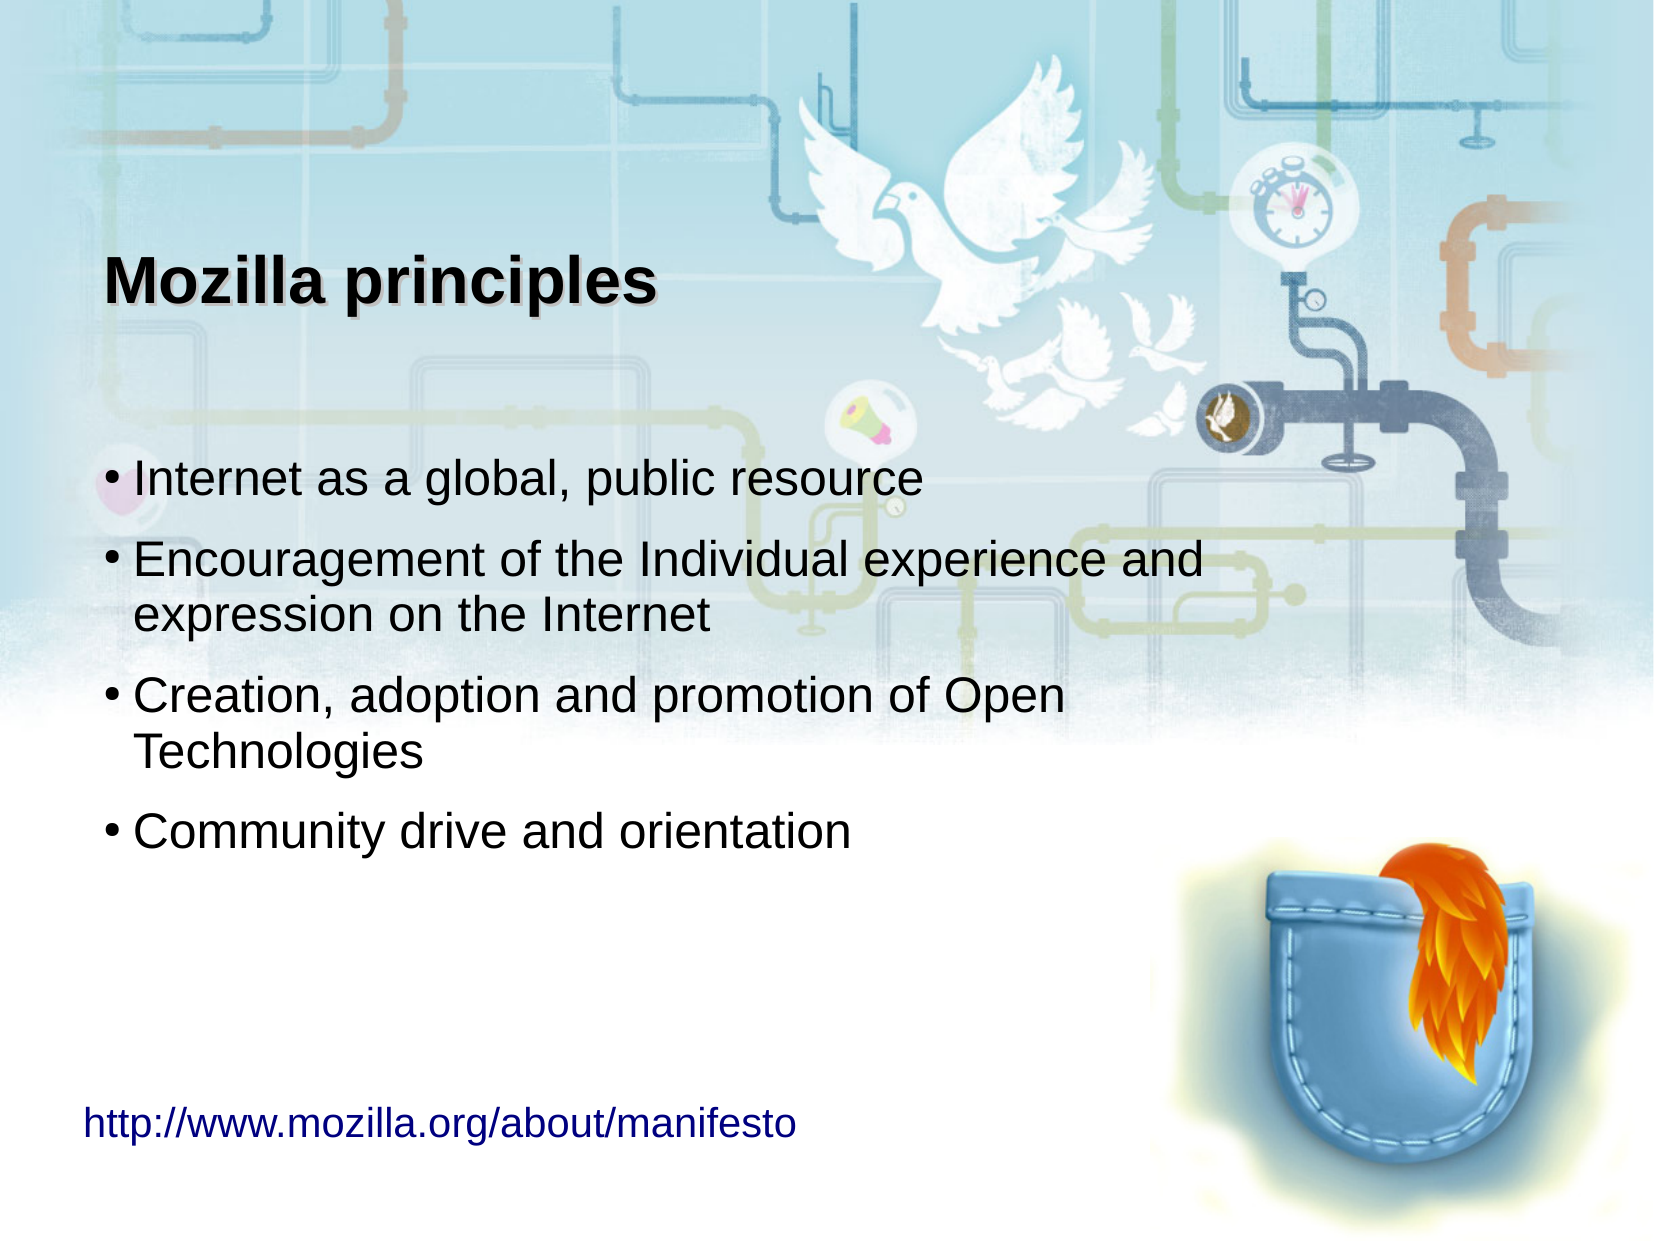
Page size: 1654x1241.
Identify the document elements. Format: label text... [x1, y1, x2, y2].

text_box Internet as a global, public resource Encouragement of the Individual experience and expression on the Internet Creation, adoption and promotion of Open Technologies Community drive and orientation [88, 442, 1241, 948]
picture [0, 0, 1654, 745]
text_box http://www.mozilla.org/about/manifesto [68, 1092, 1004, 1226]
picture [1150, 837, 1654, 1241]
text_box Mozilla principles [88, 235, 680, 325]
